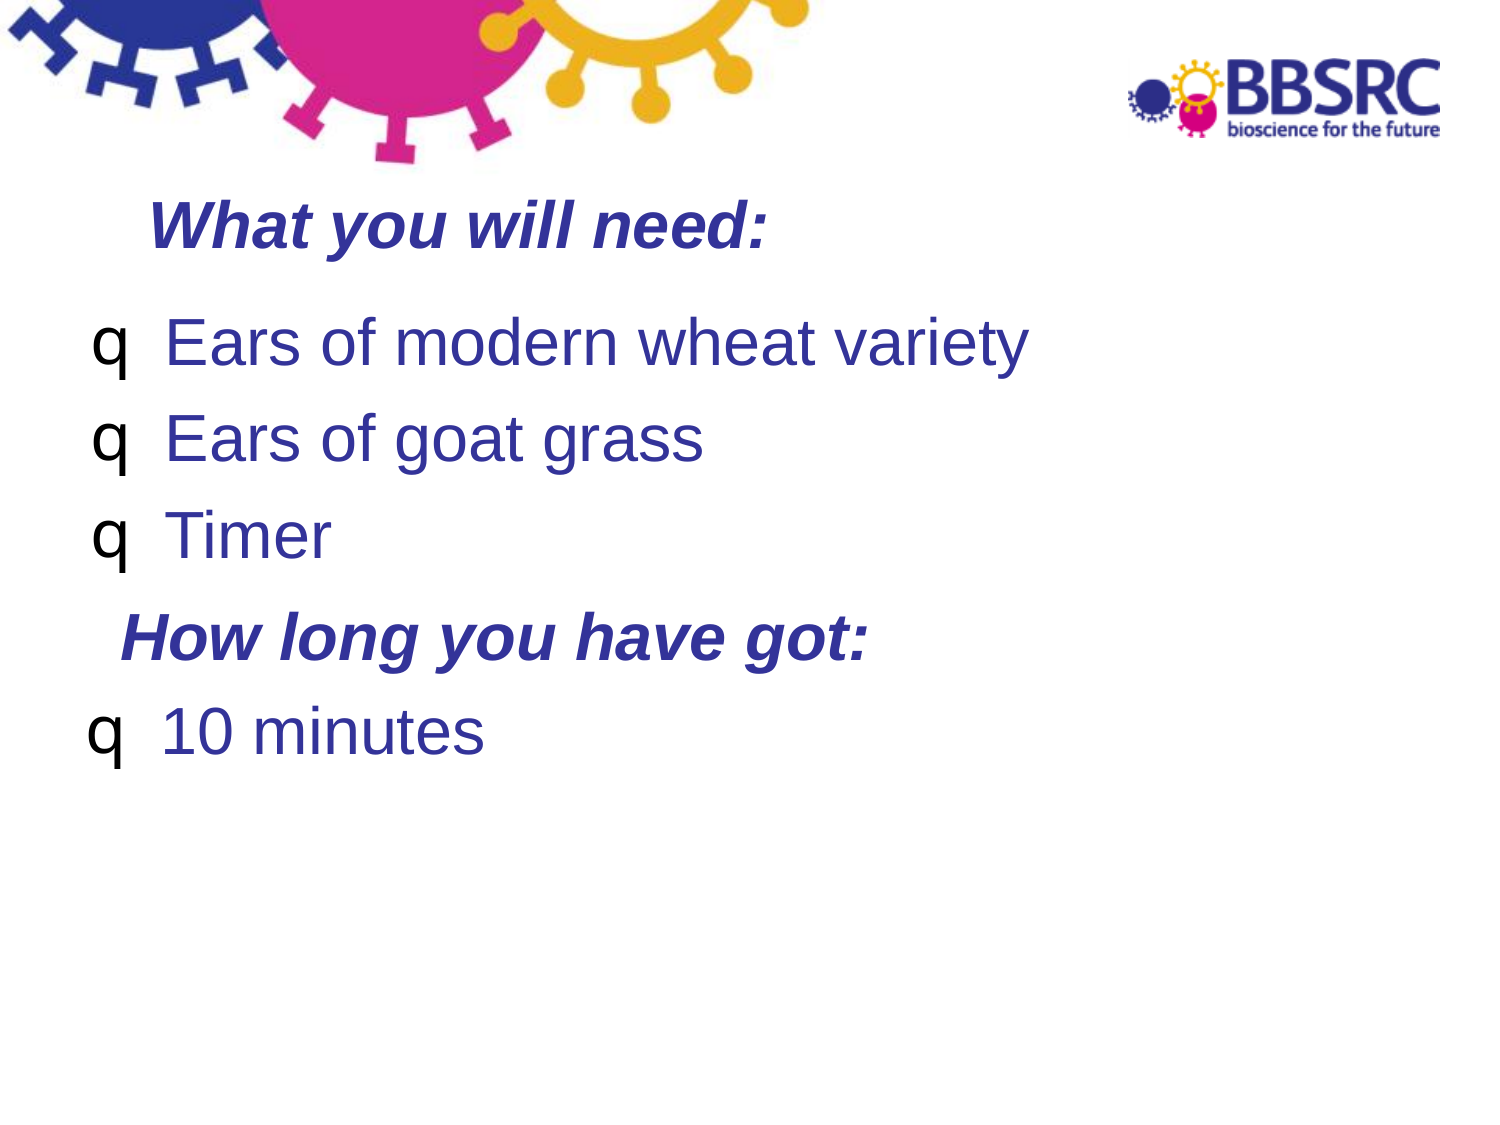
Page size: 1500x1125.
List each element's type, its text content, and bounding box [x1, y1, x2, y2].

text_box 10 minutes [70, 679, 1421, 811]
text_box How long you have got: [76, 586, 916, 679]
title What you will need: [75, 174, 845, 290]
list Ears of modern wheat variety Ears of goat grass Timer [75, 290, 1426, 587]
